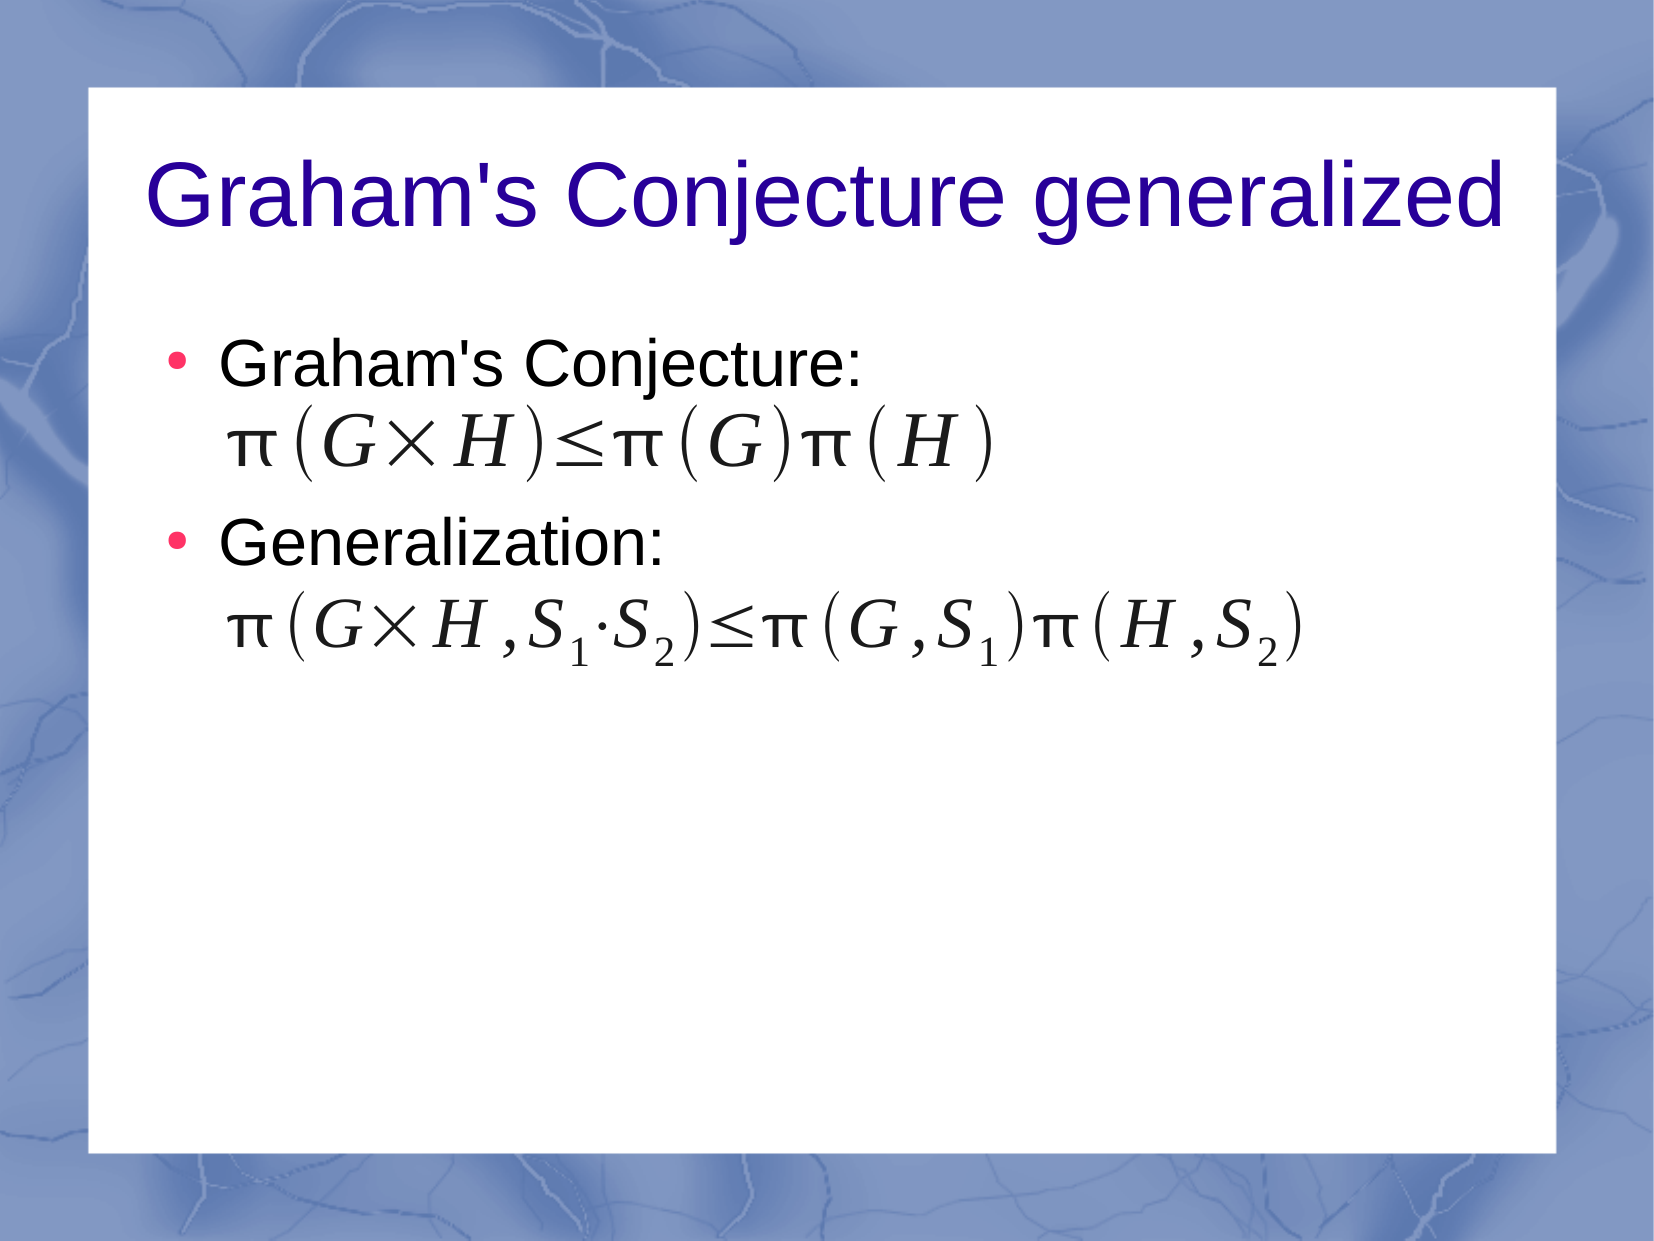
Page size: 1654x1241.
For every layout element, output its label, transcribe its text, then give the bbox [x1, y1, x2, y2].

chart [208, 585, 1324, 676]
picture [0, 0, 1654, 1241]
title Graham's Conjecture generalized [118, 98, 1536, 291]
list Graham's Conjecture: Generalization: [147, 325, 1506, 1130]
chart [207, 397, 1014, 488]
